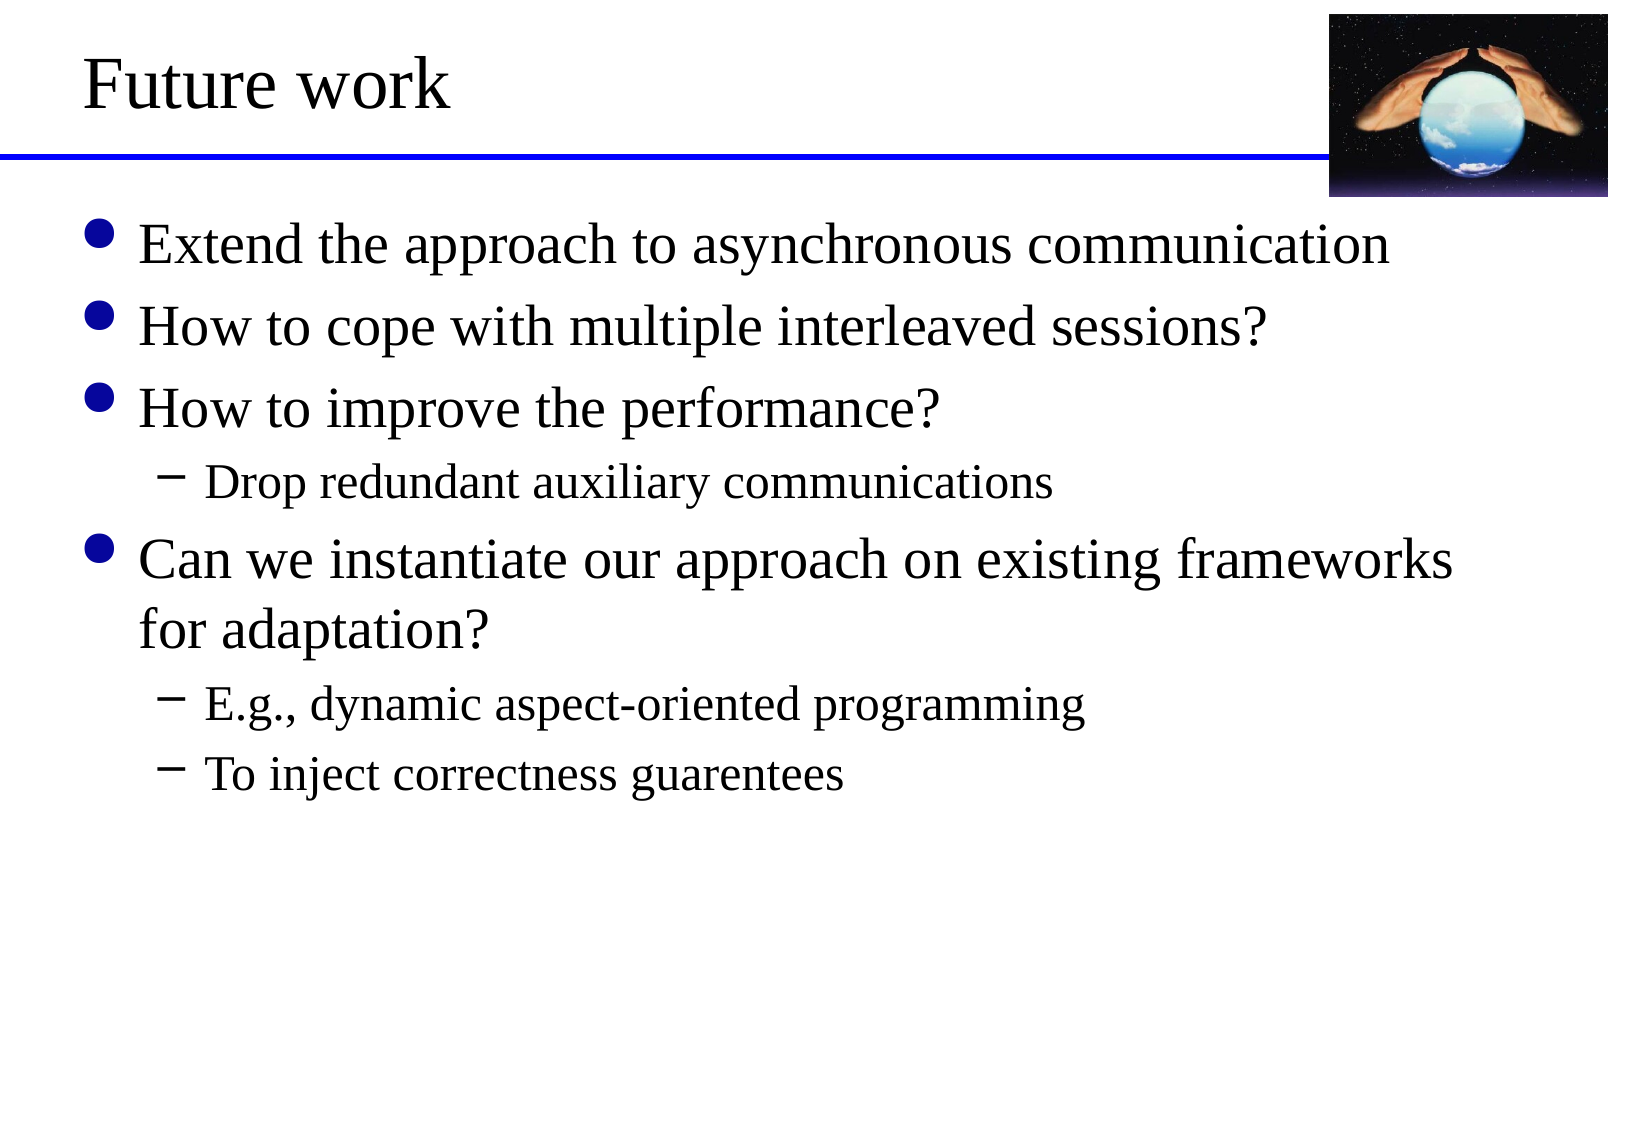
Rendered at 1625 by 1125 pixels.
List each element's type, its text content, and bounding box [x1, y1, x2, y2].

title Future work [67, 27, 1329, 131]
picture [1329, 14, 1608, 197]
list Extend the approach to asynchronous communication How to cope with multiple interleaved sessions? How to improve the performance? Drop redundant auxiliary communications Can we instantiate our approach on existing frameworks for adaptation? E.g., dynamic aspect-oriented programming To inject correctness guarentees [67, 198, 1478, 1061]
